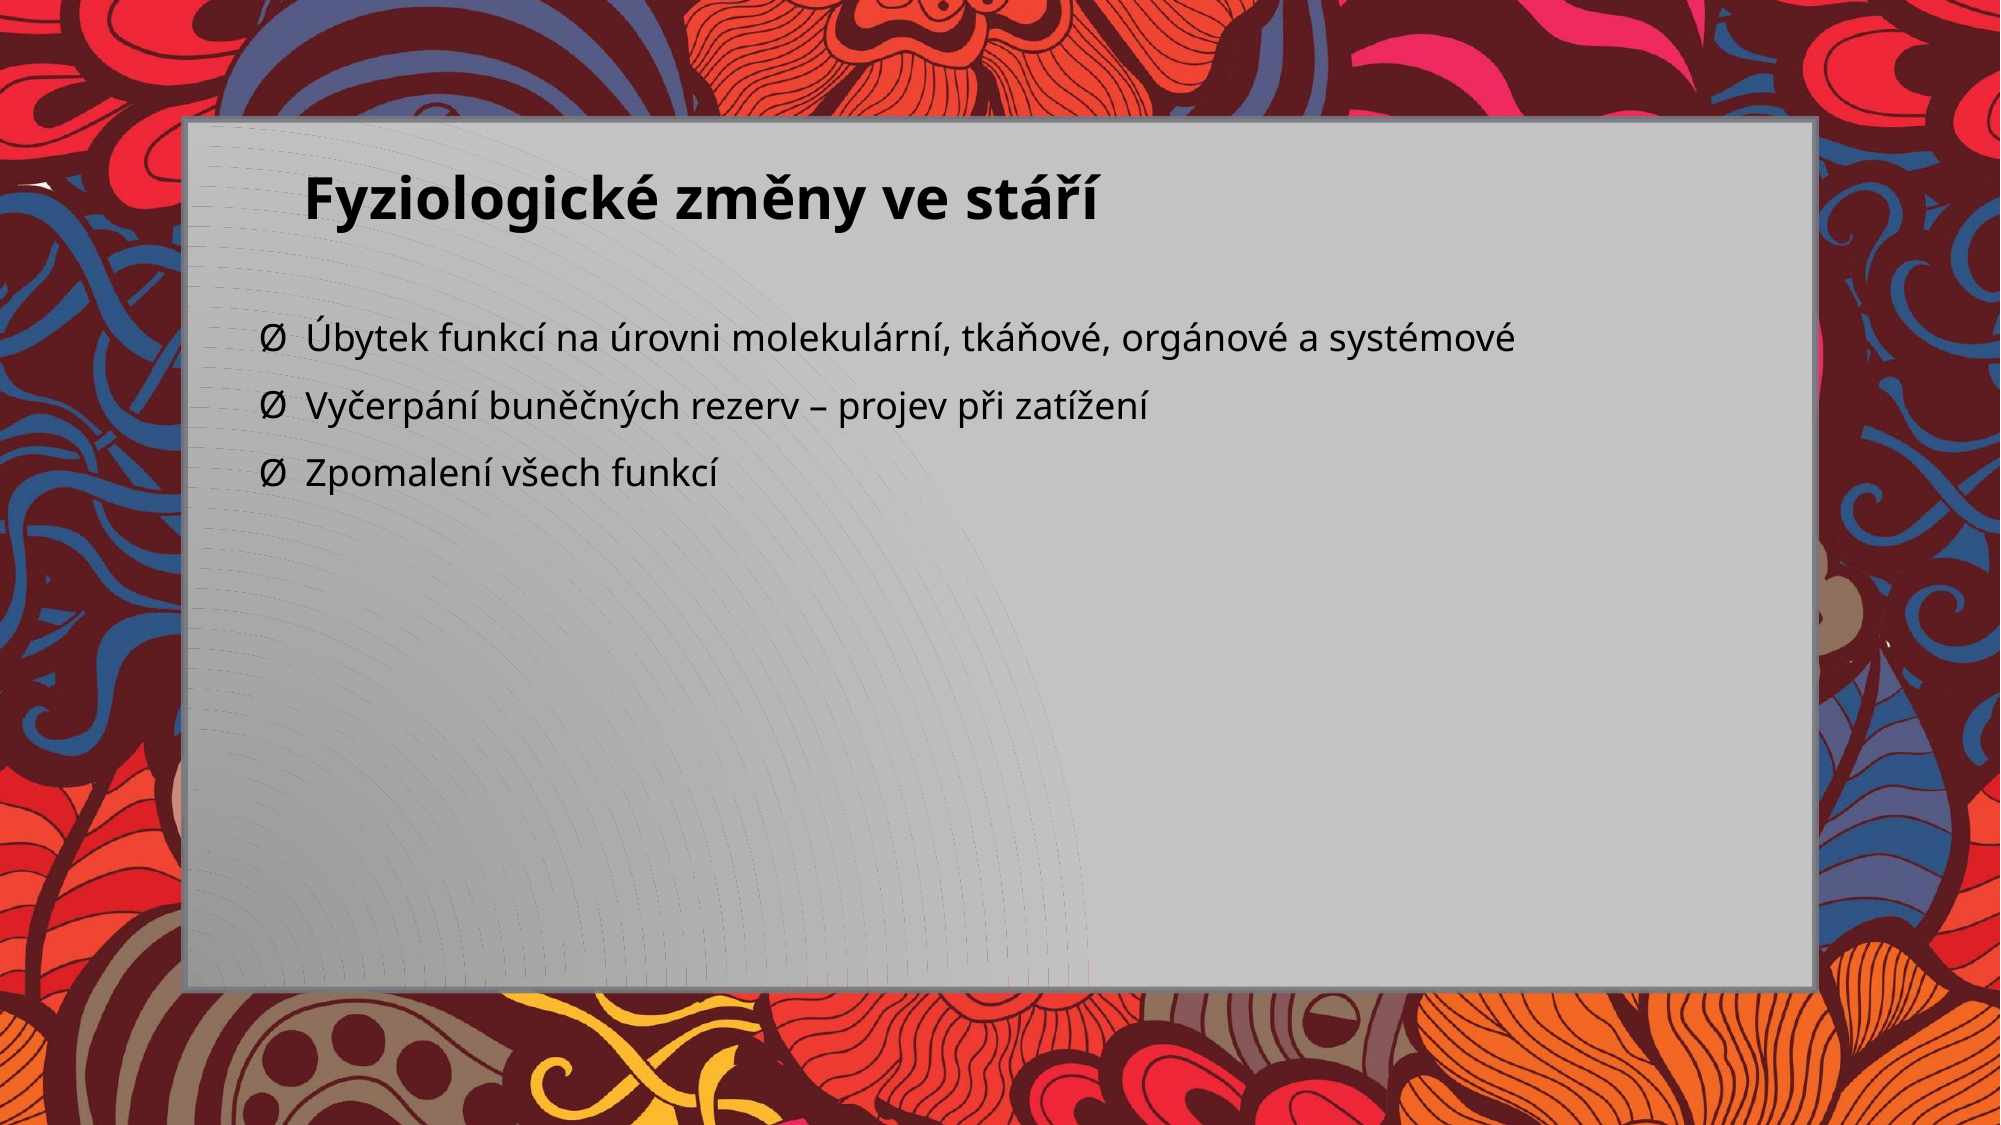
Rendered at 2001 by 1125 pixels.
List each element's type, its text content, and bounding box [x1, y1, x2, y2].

picture [0, 0, 2000, 1125]
text_box Fyziologické změny ve stáří Úbytek funkcí na úrovni molekulární, tkáňové, orgánové a systémové Vyčerpání buněčných rezerv – projev při zatížení Zpomalení všech funkcí [184, 119, 1816, 990]
